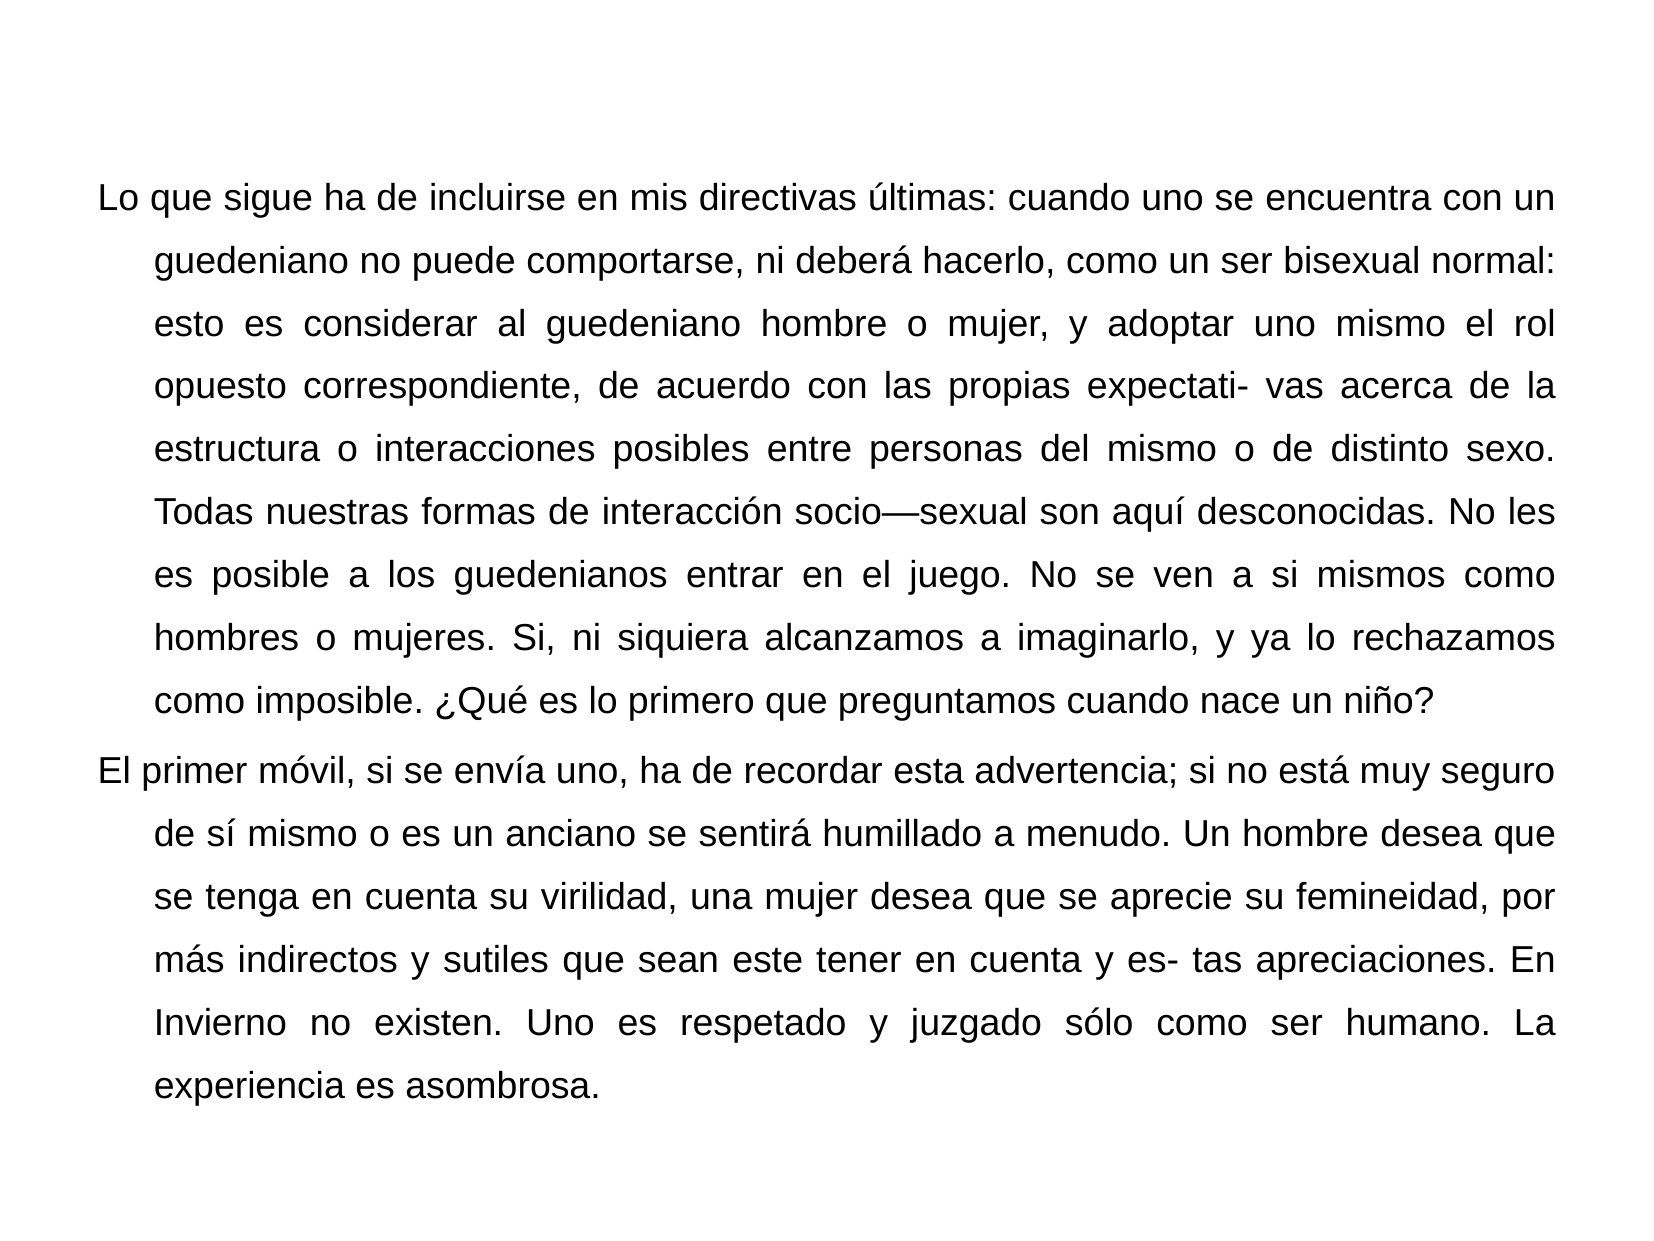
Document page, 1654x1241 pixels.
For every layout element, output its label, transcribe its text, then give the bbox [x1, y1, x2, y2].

text_box Lo que sigue ha de incluirse en mis directivas últimas: cuando uno se encuentra con un guedeniano no puede comportarse, ni deberá hacerlo, como un ser bisexual normal: esto es considerar al guedeniano hombre o mujer, y adoptar uno mismo el rol opuesto correspondiente, de acuerdo con las propias expectati- vas acerca de la estructura o interacciones posibles entre personas del mismo o de distinto sexo. Todas nuestras formas de interacción socio—sexual son aquí desconocidas. No les es posible a los guedenianos entrar en el juego. No se ven a si mismos como hombres o mujeres. Si, ni siquiera alcanzamos a imaginarlo, y ya lo rechazamos como imposible. ¿Qué es lo primero que preguntamos cuando nace un niño? El primer móvil, si se envía uno, ha de recordar esta advertencia; si no está muy seguro de sí mismo o es un anciano se sentirá humillado a menudo. Un hombre desea que se tenga en cuenta su virilidad, una mujer desea que se aprecie su femineidad, por más indirectos y sutiles que sean este tener en cuenta y es- tas apreciaciones. En Invierno no existen. Uno es respetado y juzgado sólo como ser humano. La experiencia es asombrosa. [82, 147, 1571, 1109]
